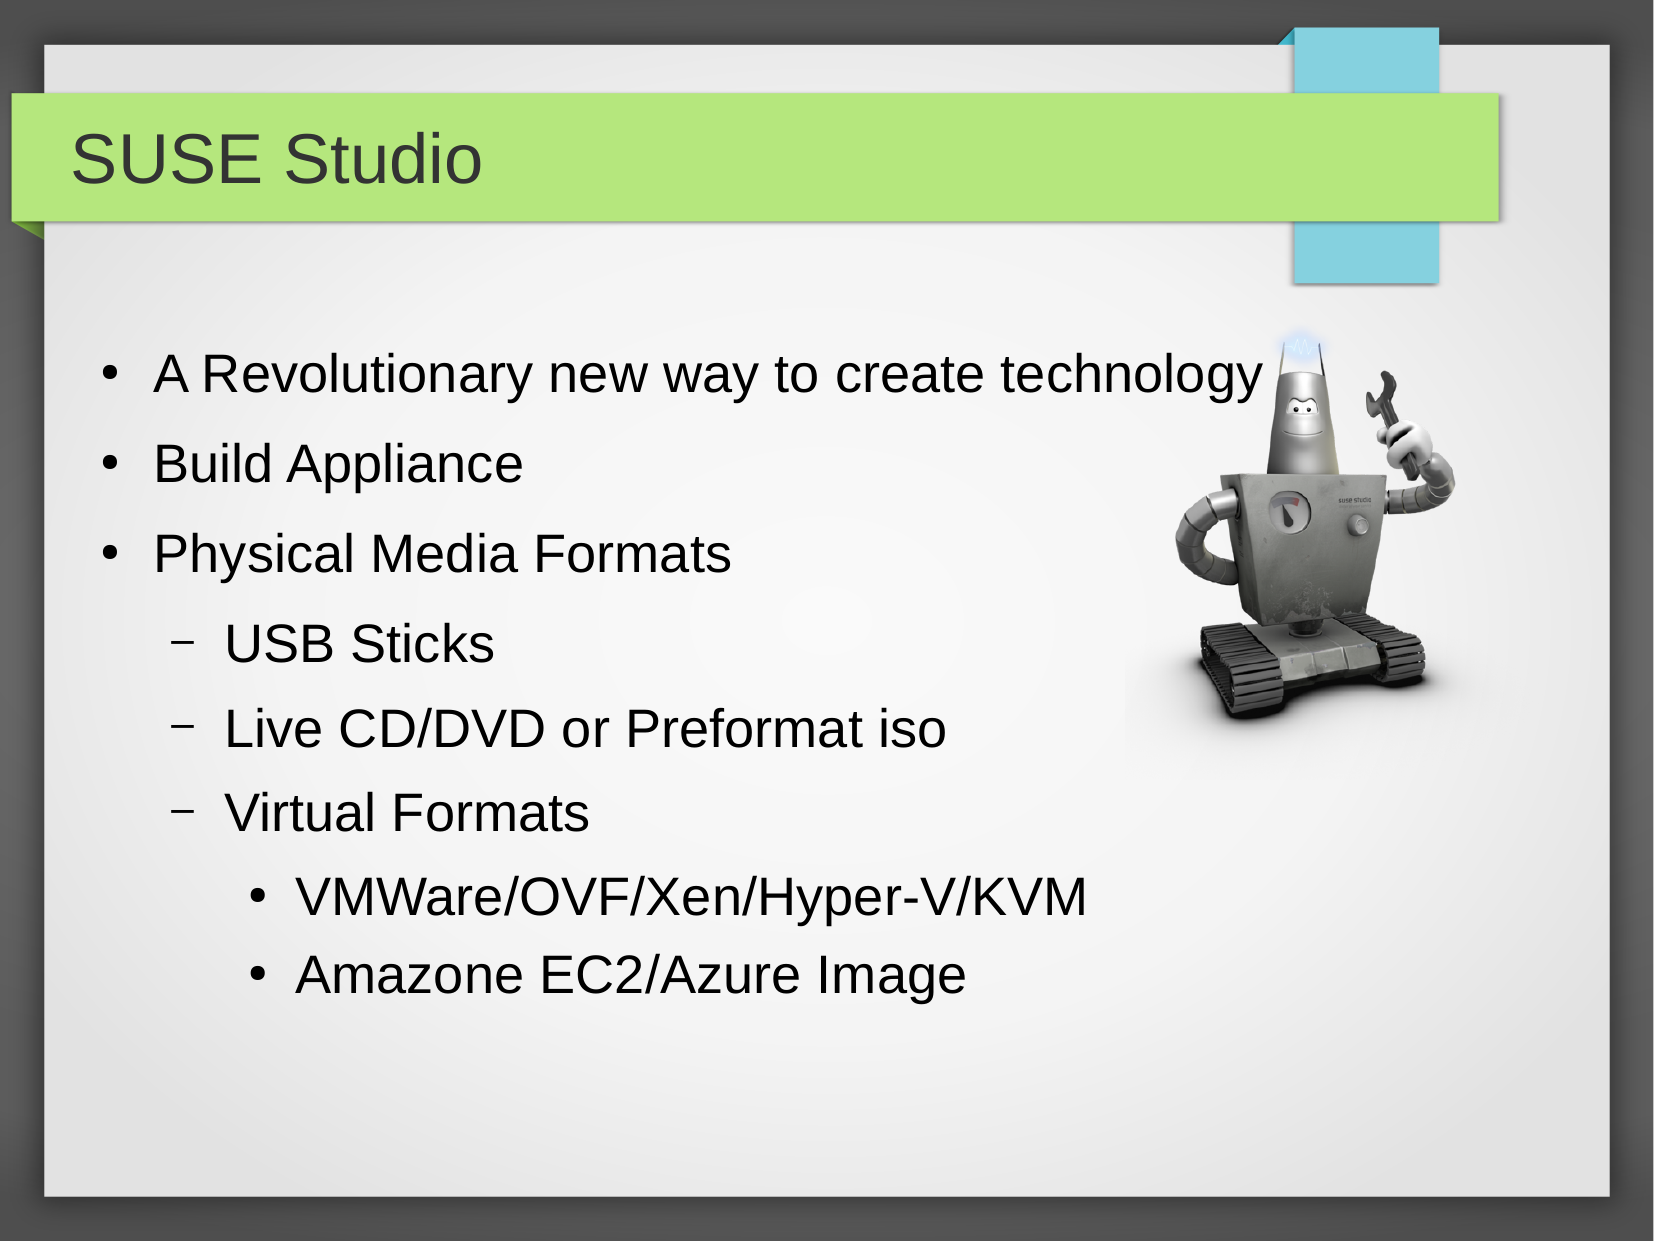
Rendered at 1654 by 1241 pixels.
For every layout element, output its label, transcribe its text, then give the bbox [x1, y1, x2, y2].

picture [0, 0, 1654, 1241]
title SUSE Studio [70, 106, 1229, 213]
list A Revolutionary new way to create technology Build Appliance Physical Media Formats USB Sticks Live CD/DVD or Preformat iso Virtual Formats VMWare/OVF/Xen/Hyper-V/KVM Amazone EC2/Azure Image [82, 343, 1538, 1201]
